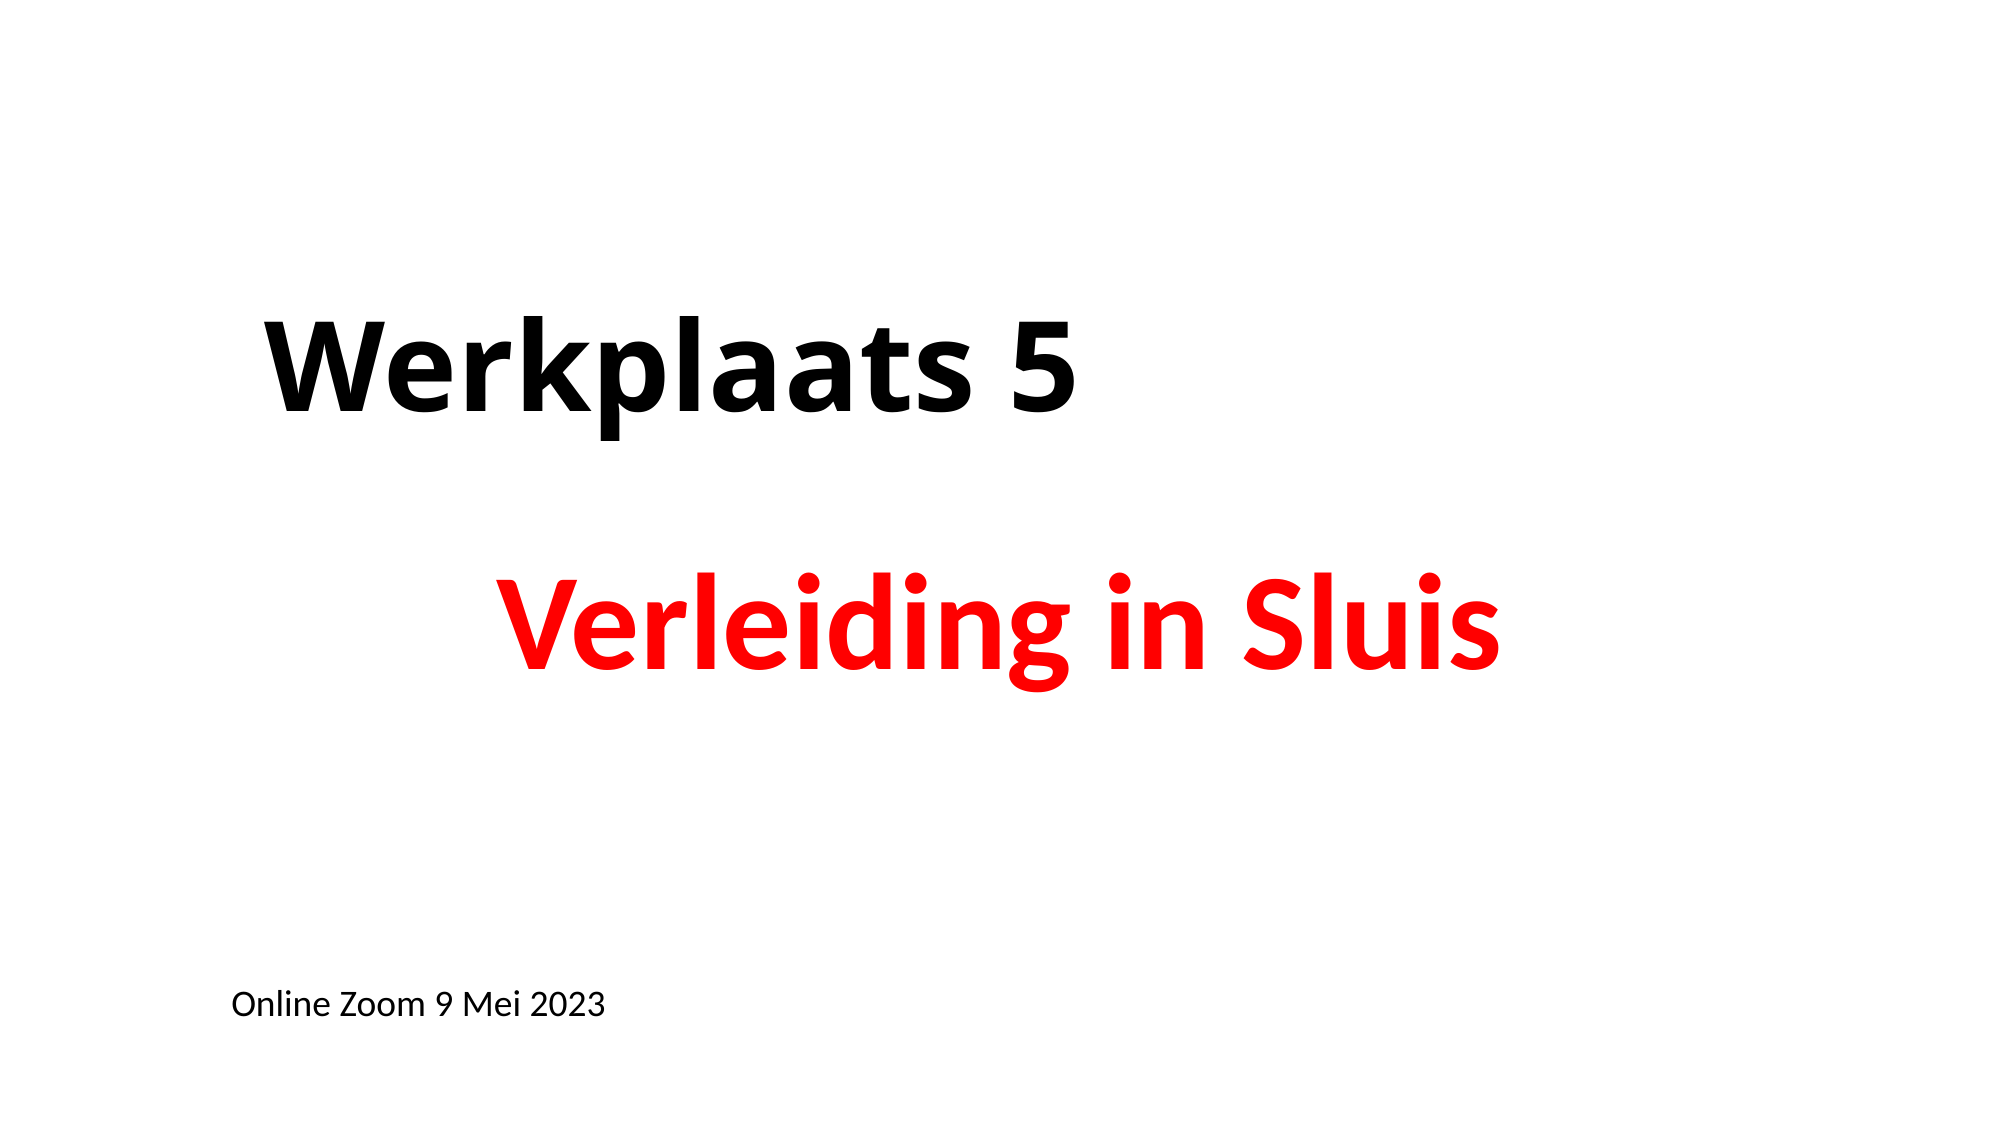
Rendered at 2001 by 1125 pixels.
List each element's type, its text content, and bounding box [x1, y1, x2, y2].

subtitle Verleiding in Sluis [249, 543, 1750, 816]
text_box Online Zoom 9 Mei 2023 [216, 971, 1788, 1033]
title Werkplaats 5 [249, 184, 1750, 446]
